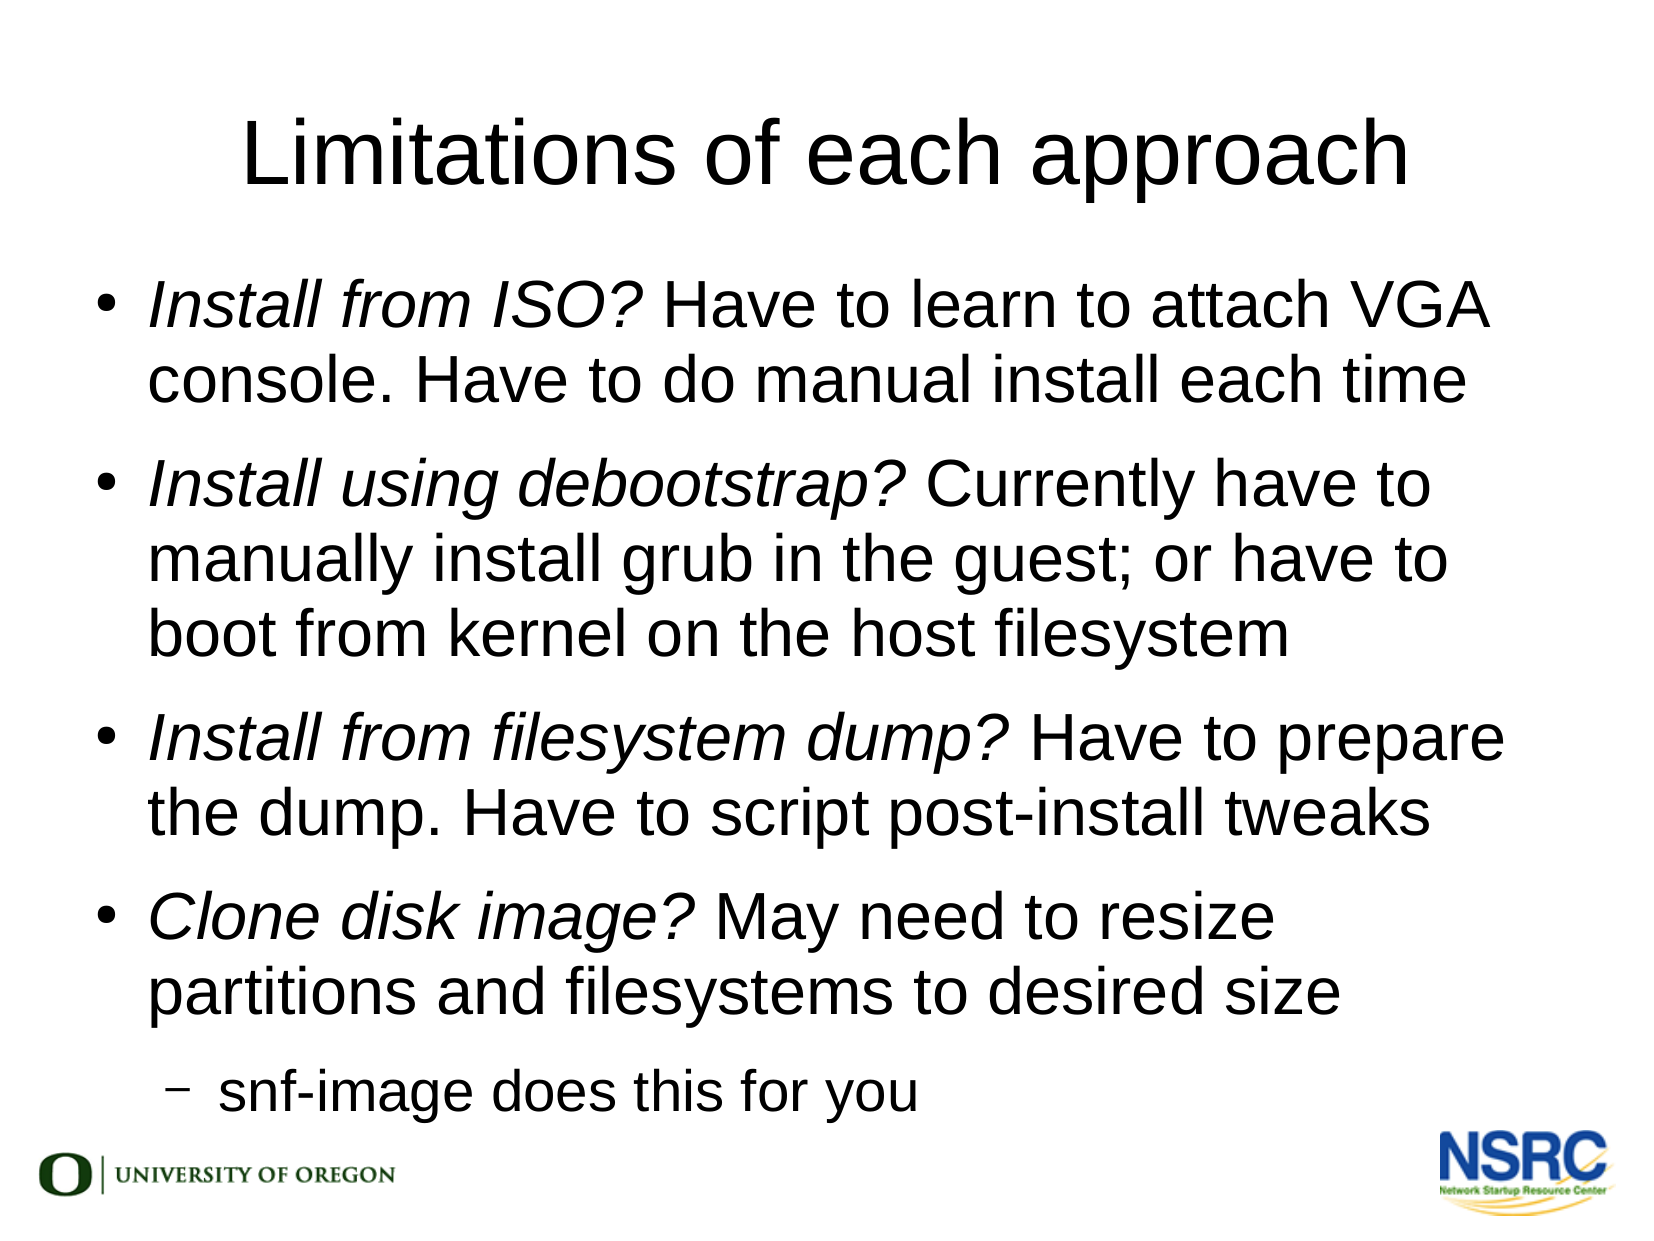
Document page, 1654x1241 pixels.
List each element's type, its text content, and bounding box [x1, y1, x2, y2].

list Install from ISO? Have to learn to attach VGA console. Have to do manual install each time Install using debootstrap? Currently have to manually install grub in the guest; or have to boot from kernel on the host filesystem Install from filesystem dump? Have to prepare the dump. Have to script post-install tweaks Clone disk image? May need to resize partitions and filesystems to desired size snf-image does this for you [76, 267, 1566, 1141]
picture [1440, 1130, 1616, 1216]
picture [37, 1151, 397, 1198]
title Limitations of each approach [82, 49, 1571, 257]
